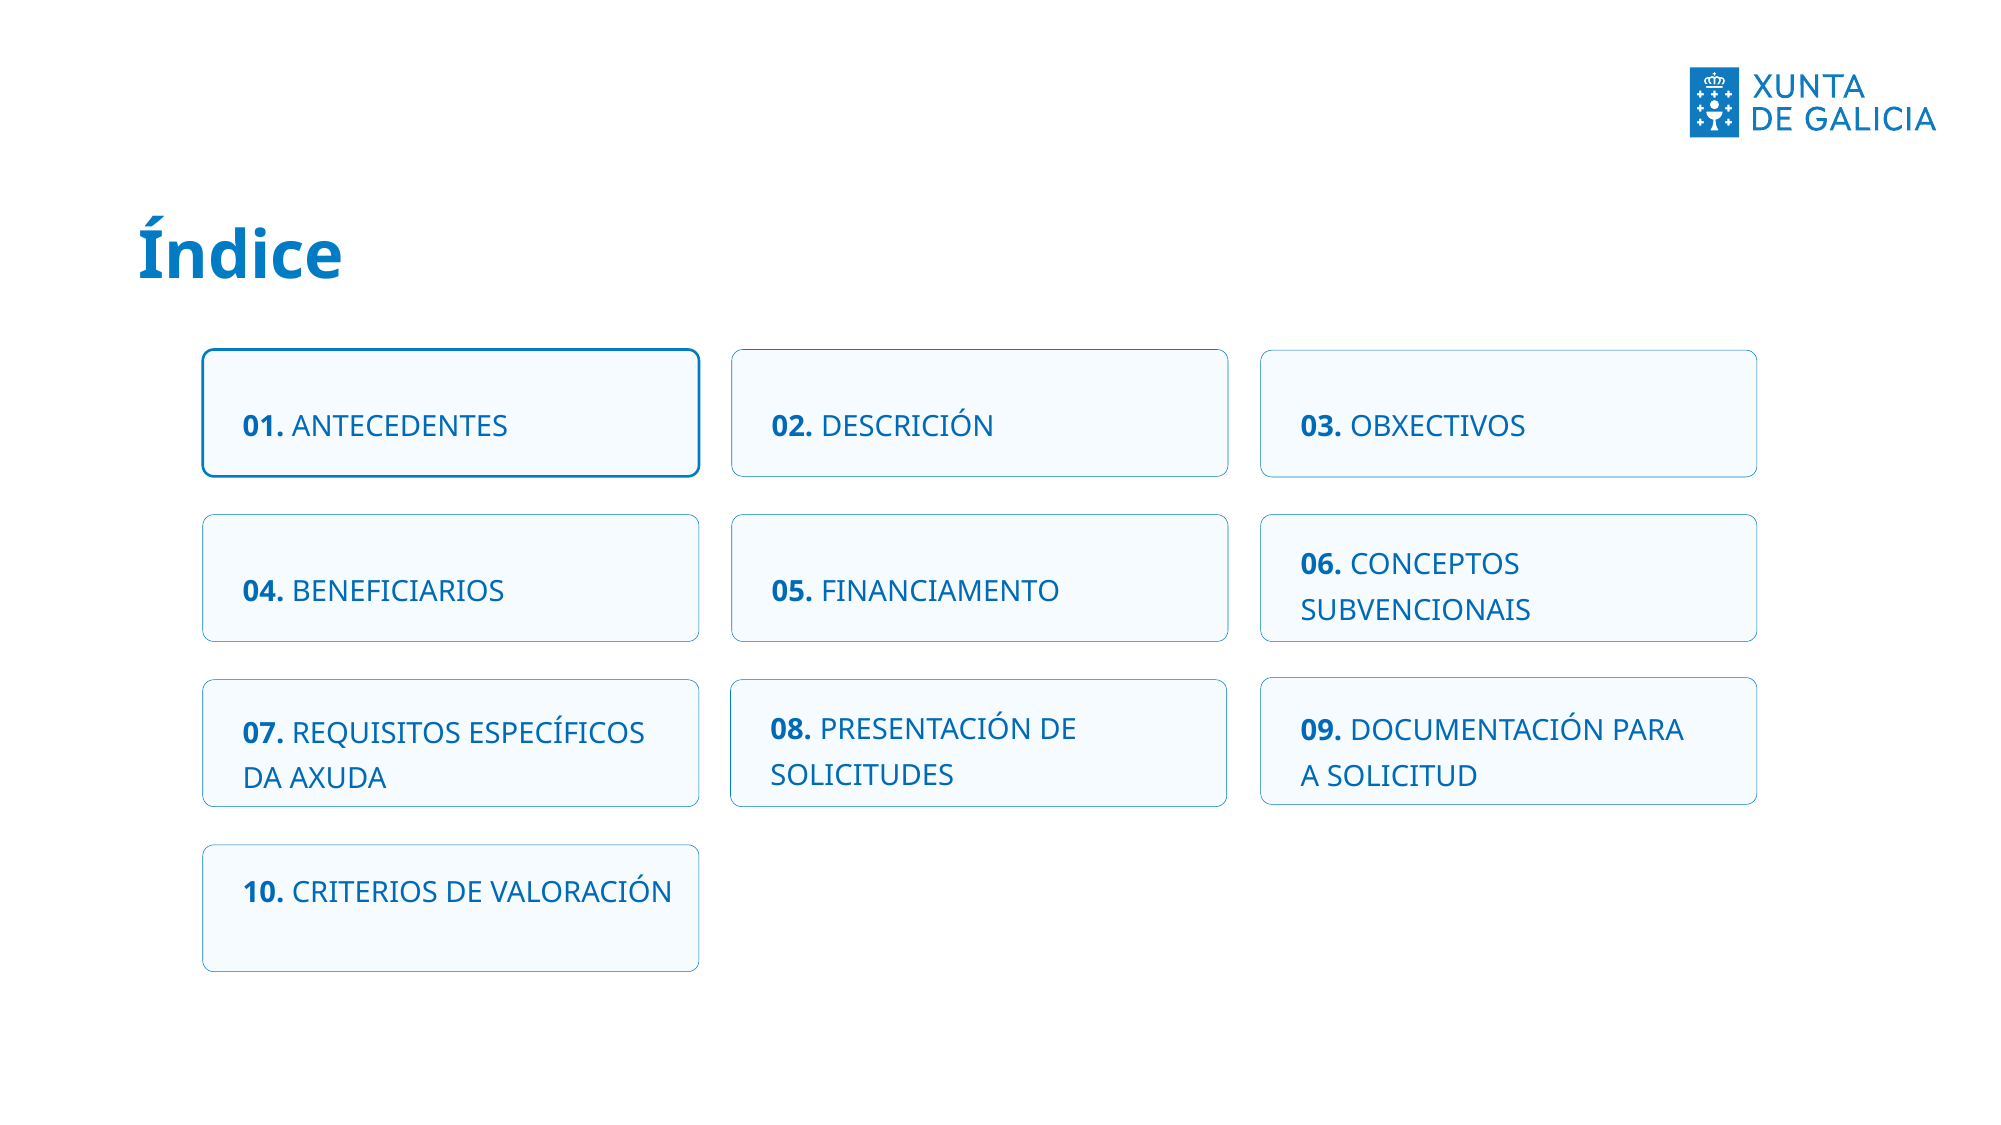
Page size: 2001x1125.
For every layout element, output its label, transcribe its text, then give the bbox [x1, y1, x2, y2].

text_box 02. DESCRICIÓN [757, 389, 1192, 449]
text_box [731, 349, 1228, 477]
text_box 09. DOCUMENTACIÓN PARA A SOLICITUD [1286, 694, 1721, 800]
text_box 08. PRESENTACIÓN DE SOLICITUDES [755, 693, 1191, 798]
text_box [1260, 677, 1757, 805]
text_box 05. FINANCIAMENTO [757, 554, 1192, 614]
text_box [202, 679, 699, 807]
text_box 06. CONCEPTOS SUBVENCIONAIS [1286, 527, 1757, 633]
text_box [202, 844, 699, 972]
text_box [730, 679, 1227, 807]
text_box [202, 349, 699, 477]
text_box 04. BENEFICIARIOS [228, 554, 663, 614]
text_box Índice [123, 203, 1001, 300]
text_box [731, 514, 1228, 642]
text_box 01. ANTECEDENTES [228, 389, 663, 449]
text_box [1260, 350, 1757, 477]
text_box 10. CRITERIOS DE VALORACIÓN [228, 856, 691, 916]
text_box 07. REQUISITOS ESPECÍFICOS DA AXUDA [228, 696, 663, 802]
text_box 03. OBXECTIVOS [1286, 389, 1721, 450]
text_box [202, 514, 699, 642]
text_box [1260, 514, 1757, 642]
